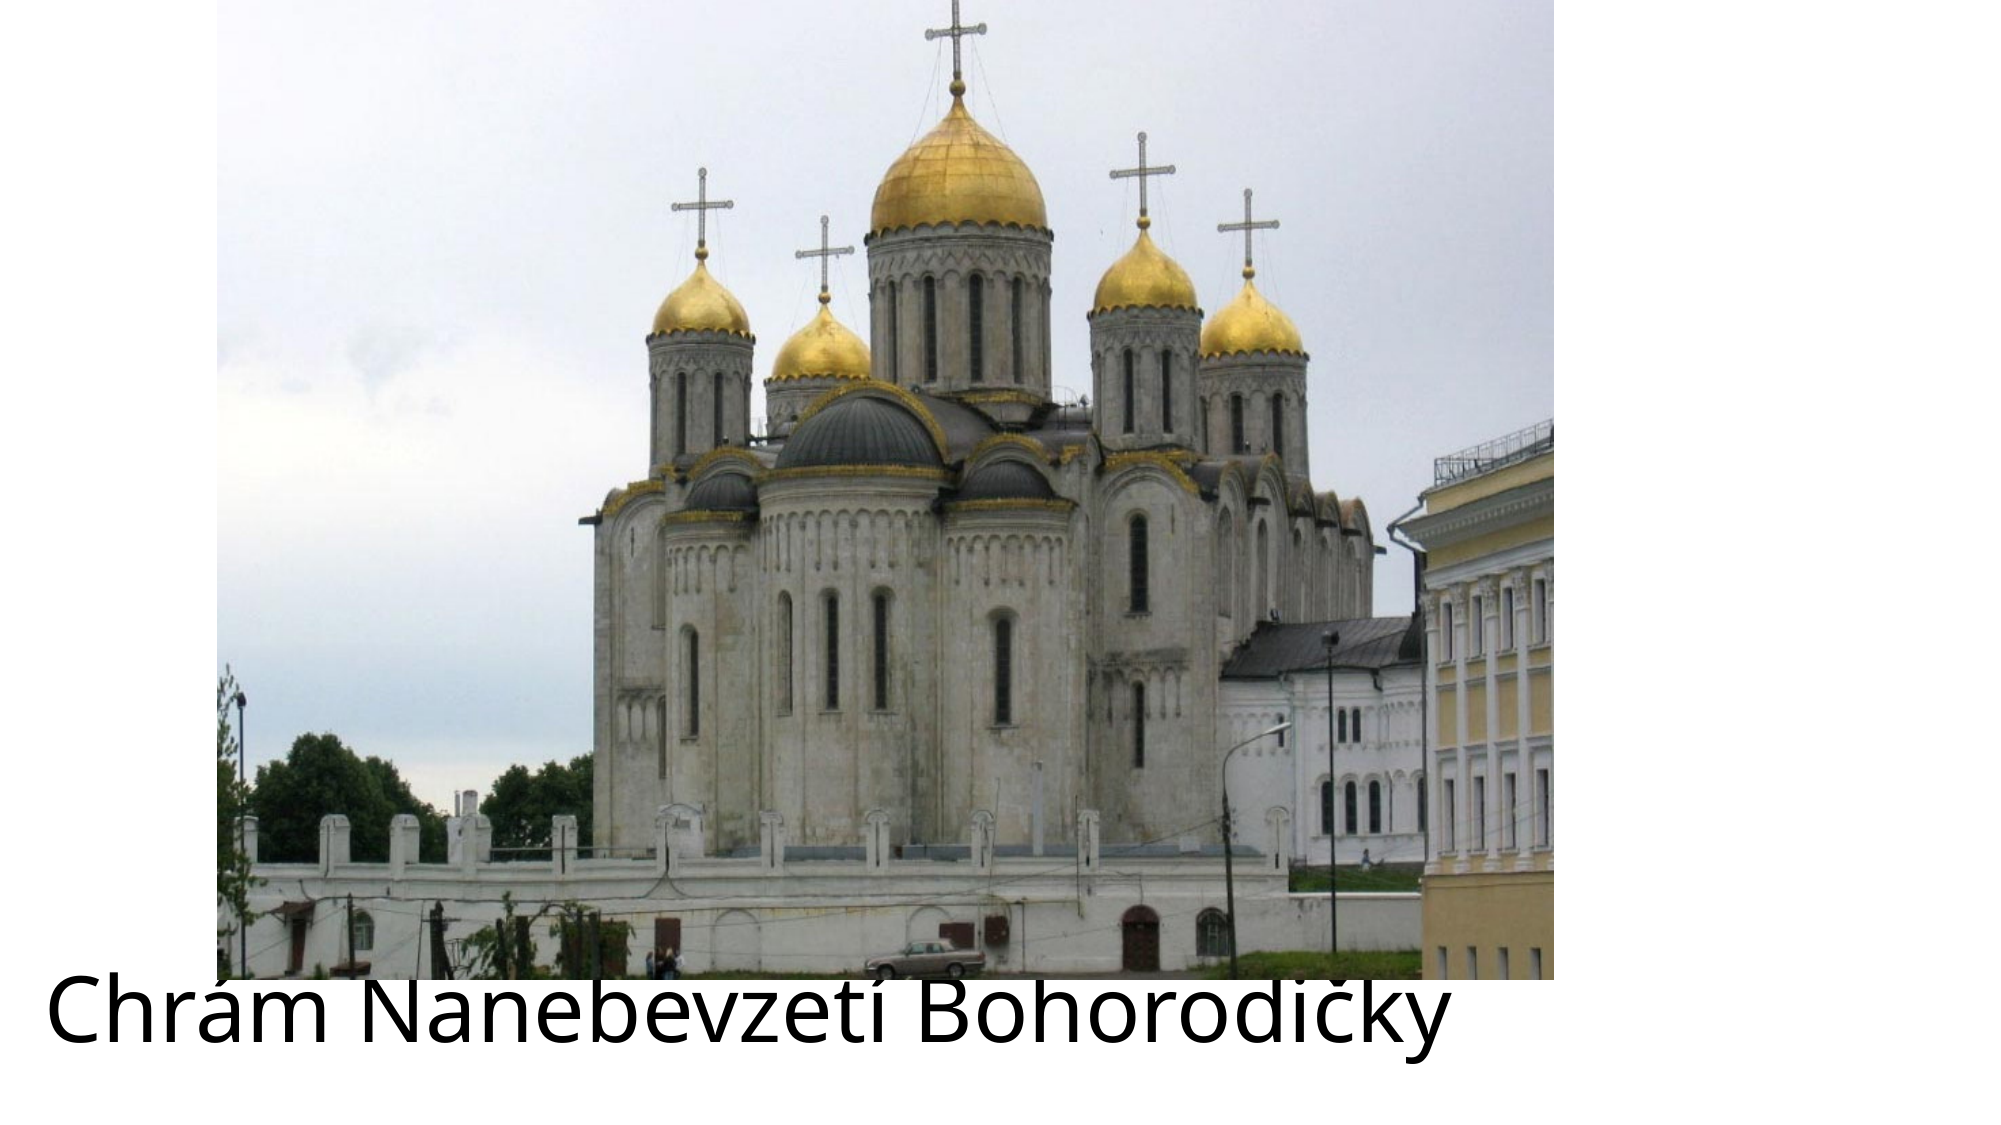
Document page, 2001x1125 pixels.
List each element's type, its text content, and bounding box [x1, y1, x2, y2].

picture [217, 0, 1554, 980]
title Chrám Nanebevzetí Bohorodičky [30, 956, 1893, 1125]
